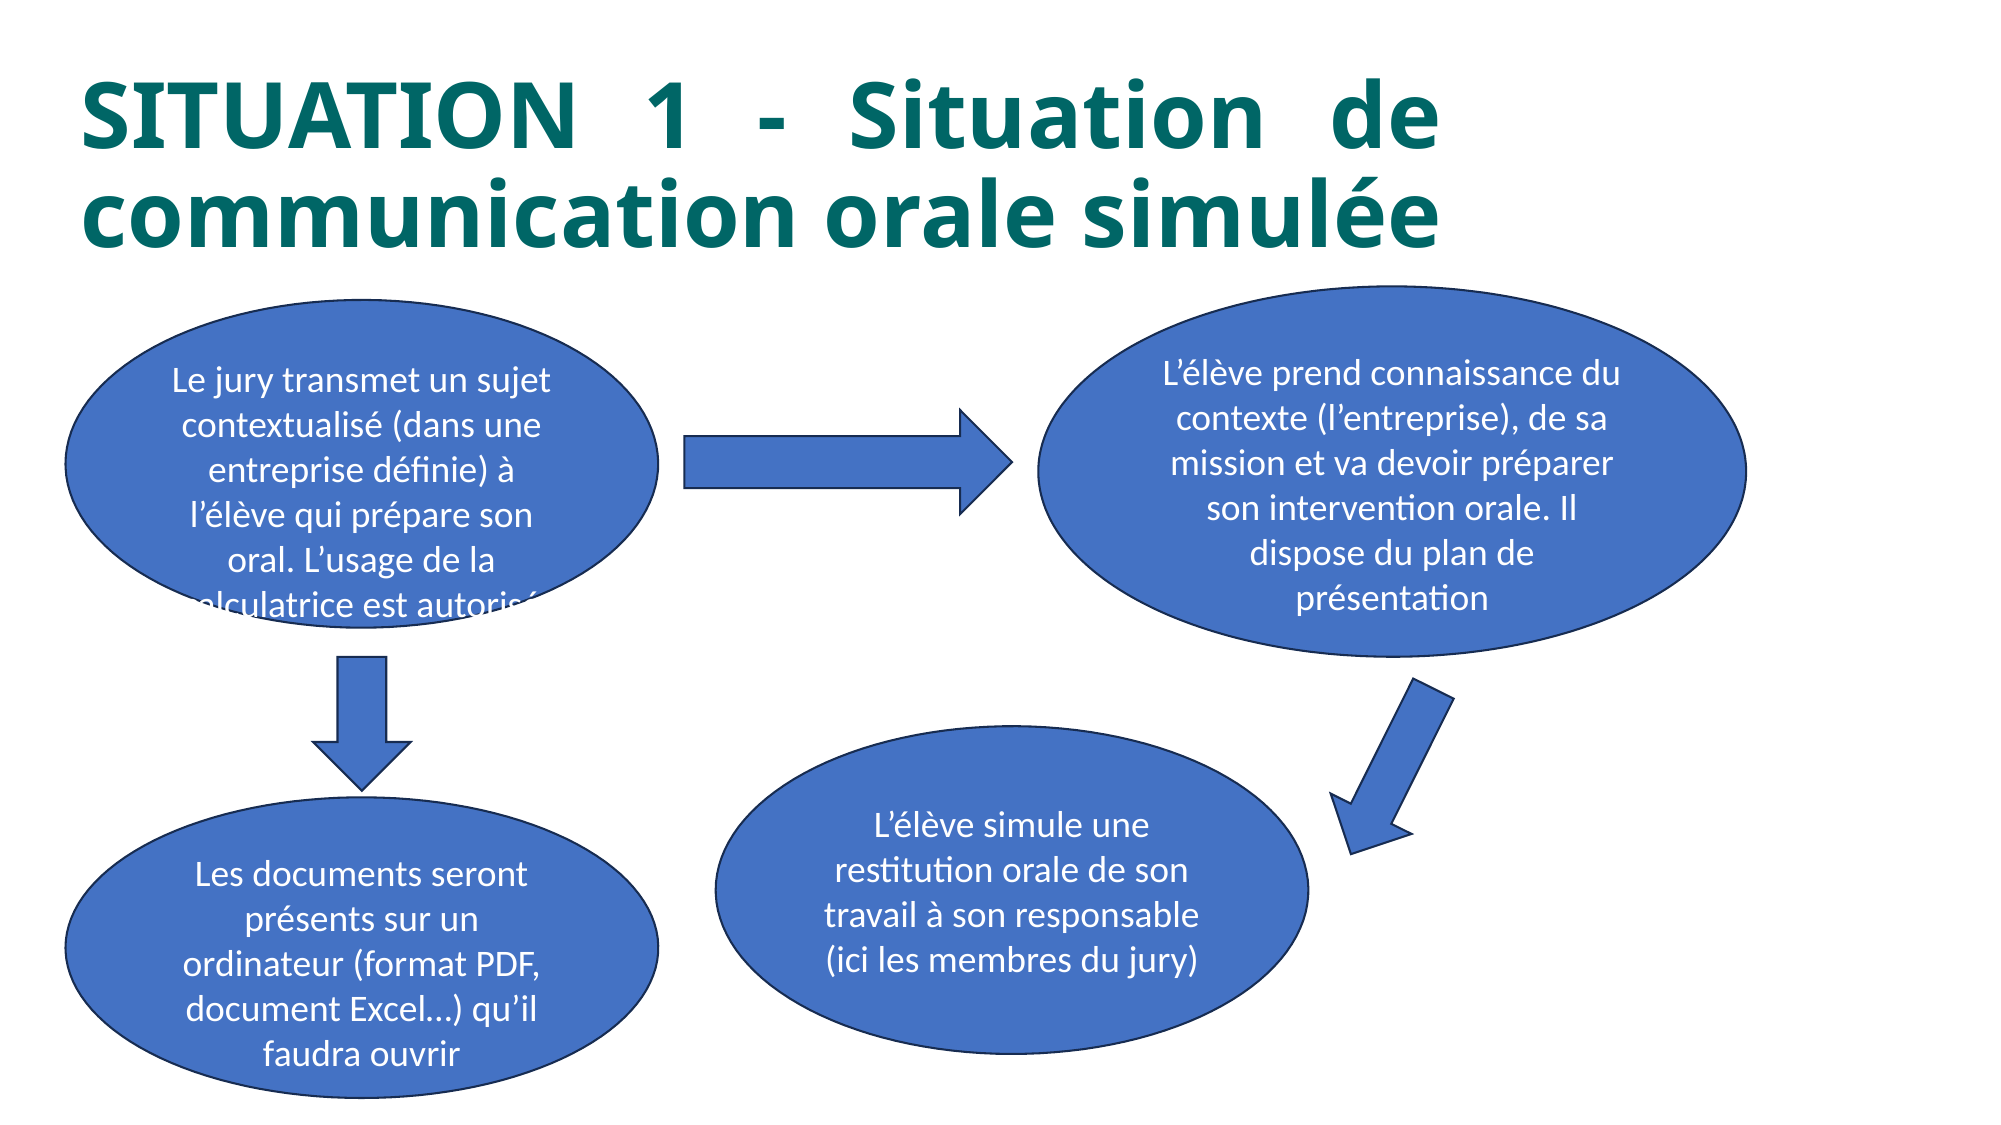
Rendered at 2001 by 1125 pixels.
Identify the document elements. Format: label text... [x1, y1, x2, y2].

text_box [1330, 678, 1454, 855]
text_box Le jury transmet un sujet contextualisé (dans une entreprise définie) à l’élève qui prépare son oral. L’usage de la calculatrice est autorisé [65, 299, 659, 628]
text_box [684, 410, 1013, 515]
text_box Les documents seront présents sur un ordinateur (format PDF, document Excel…) qu’il faudra ouvrir [65, 797, 659, 1099]
text_box L’élève simule une restitution orale de son travail à son responsable (ici les membres du jury) [715, 726, 1309, 1054]
text_box [313, 656, 411, 791]
text_box L’élève prend connaissance du contexte (l’entreprise), de sa mission et va devoir préparer son intervention orale. Il dispose du plan de présentation [1038, 286, 1747, 657]
title SITUATION 1 - Situation de communication orale simulée [65, 59, 1863, 278]
